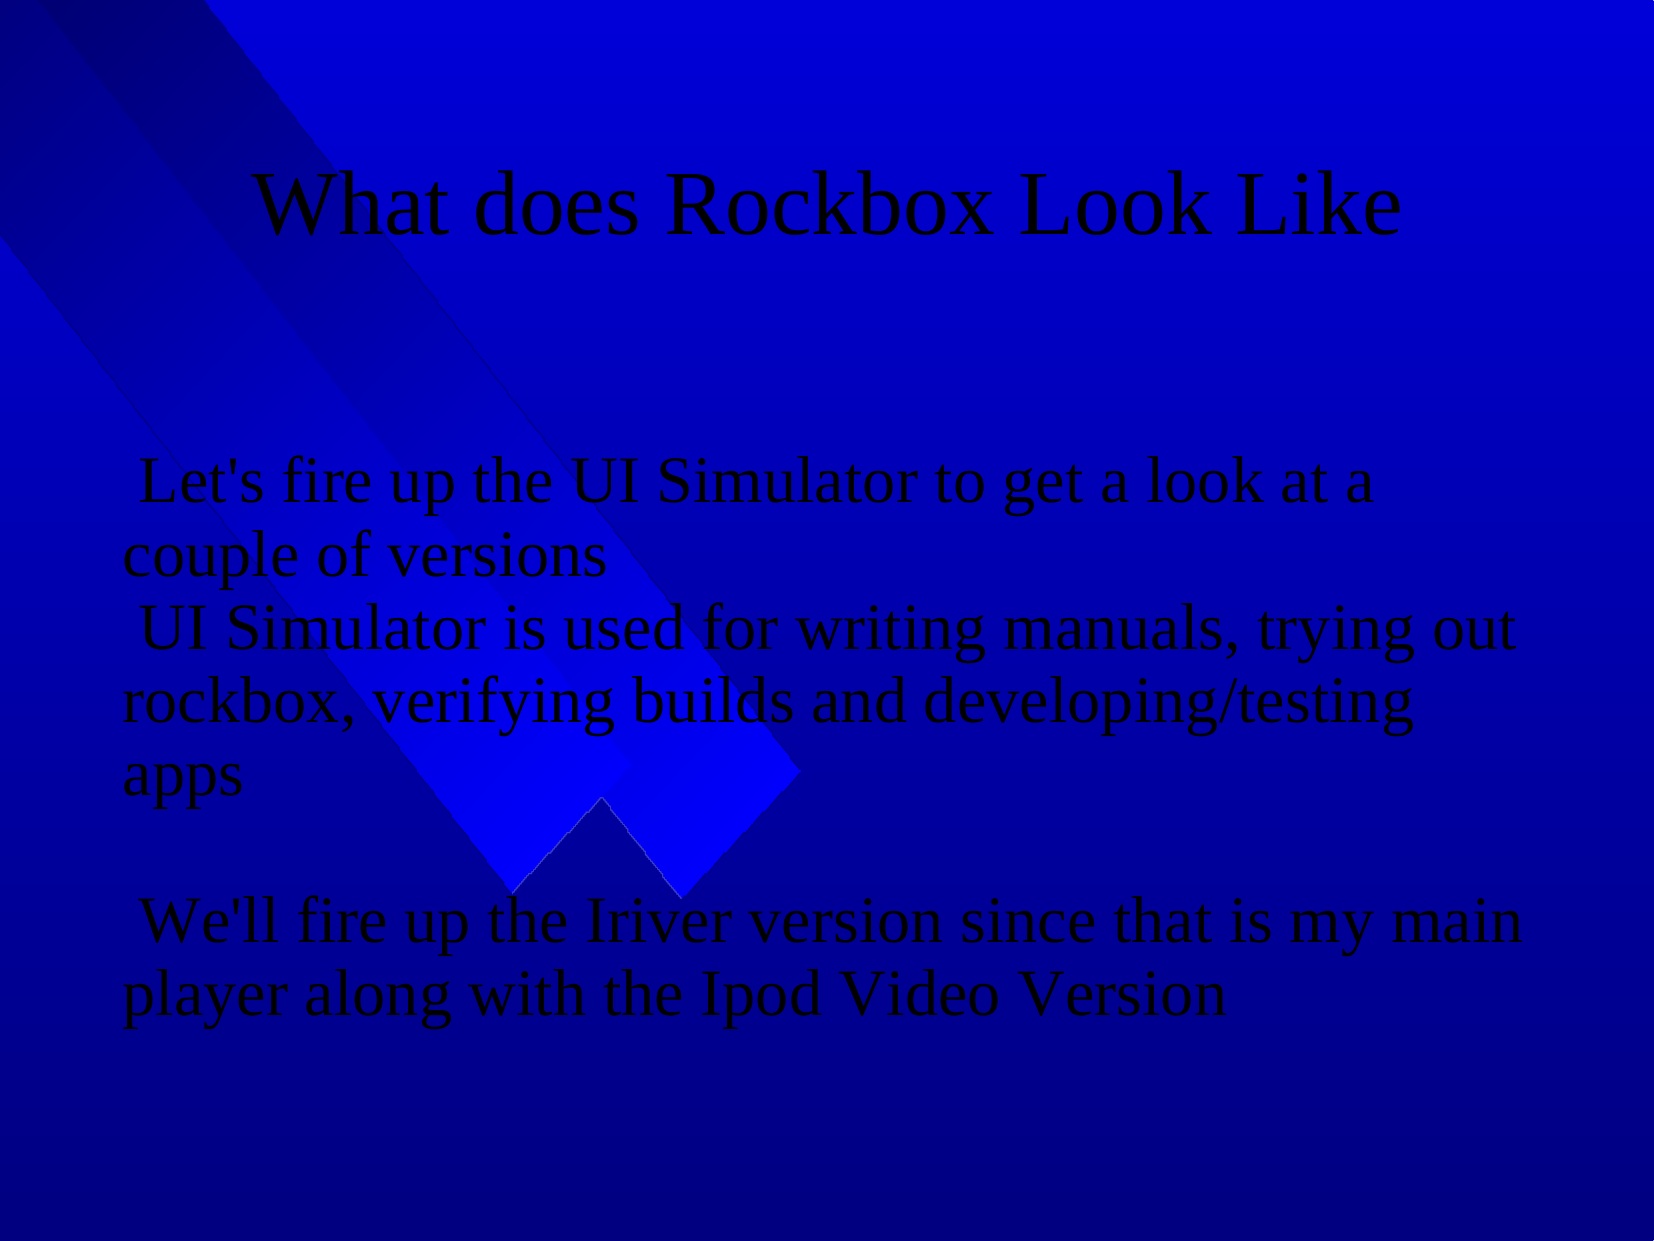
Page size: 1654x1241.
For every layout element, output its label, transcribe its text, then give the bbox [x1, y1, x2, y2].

subtitle Let's fire up the UI Simulator to get a look at a couple of versions UI Simulator is used for writing manuals, trying out rockbox, verifying builds and developing/testing apps We'll fire up the Iriver version since that is my main player along with the Ipod Video Version [122, 346, 1535, 1128]
title What does Rockbox Look Like [122, 99, 1535, 307]
